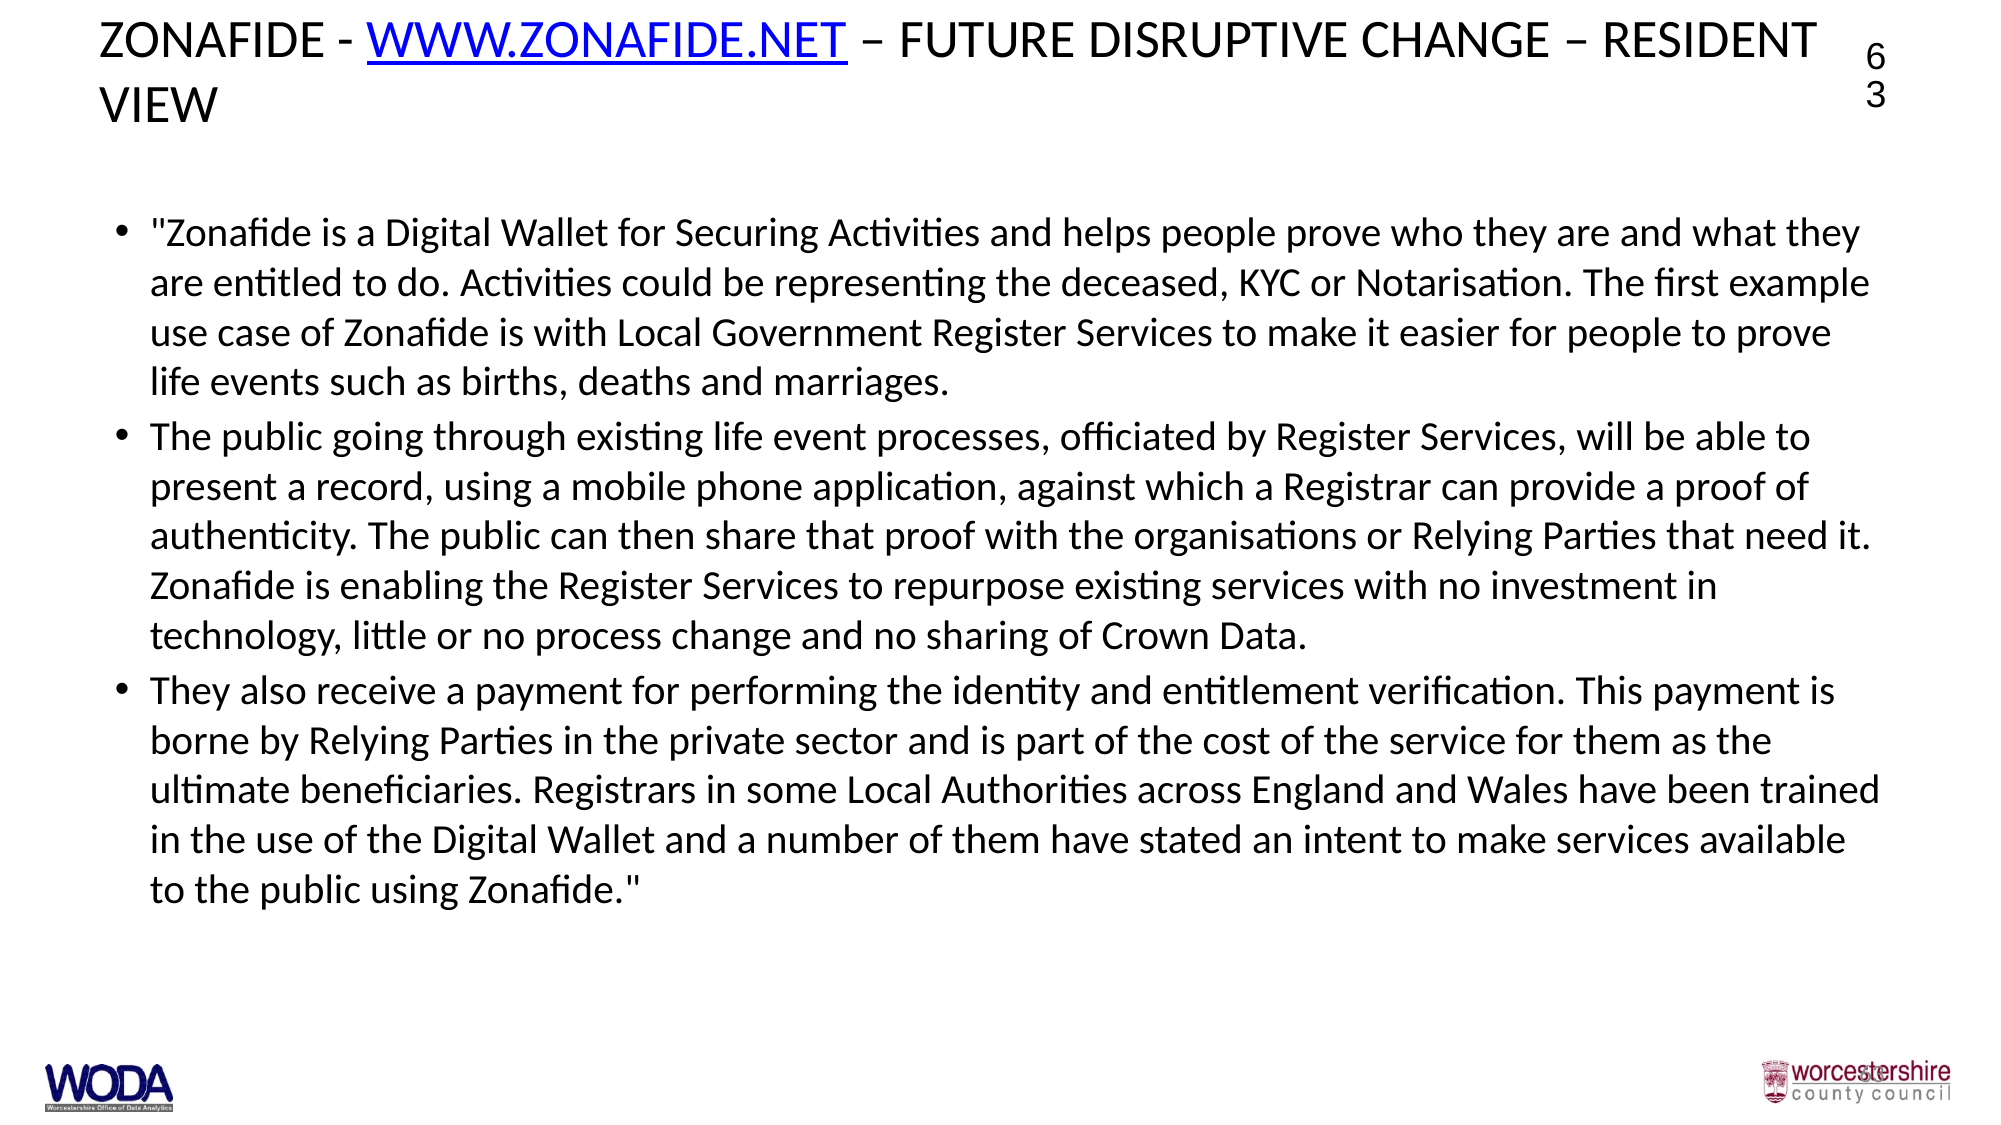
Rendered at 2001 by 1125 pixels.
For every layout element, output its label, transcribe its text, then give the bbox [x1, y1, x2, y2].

picture [45, 1064, 173, 1112]
picture [1749, 1049, 1971, 1114]
slide_number <number> [1433, 1042, 1900, 1103]
list "Zonafide is a Digital Wallet for Securing Activities and helps people prove who they are and what they are entitled to do. Activities could be representing the deceased, KYC or Notarisation. The first example use case of Zonafide is with Local Government Register Services to make it easier for people to prove life events such as births, deaths and marriages. The public going through existing life event processes, officiated by Register Services, will be able to present a record, using a mobile phone application, against which a Registrar can provide a proof of authenticity. The public can then share that proof with the organisations or Relying Parties that need it. Zonafide is enabling the Register Services to repurpose existing services with no investment in technology, little or no process change and no sharing of Crown Data. They also receive a payment for performing the identity and entitlement verification. This payment is borne by Relying Parties in the private sector and is part of the cost of the service for them as the ultimate beneficiaries. Registrars in some Local Authorities across England and Wales have been trained in the use of the Digital Wallet and a number of them have stated an intent to make services available to the public using Zonafide." [99, 197, 1900, 941]
title ZONAFIDE - WWW.ZONAFIDE.NET – FUTURE DISRUPTIVE CHANGE – RESIDENT VIEW [99, 3, 1900, 191]
